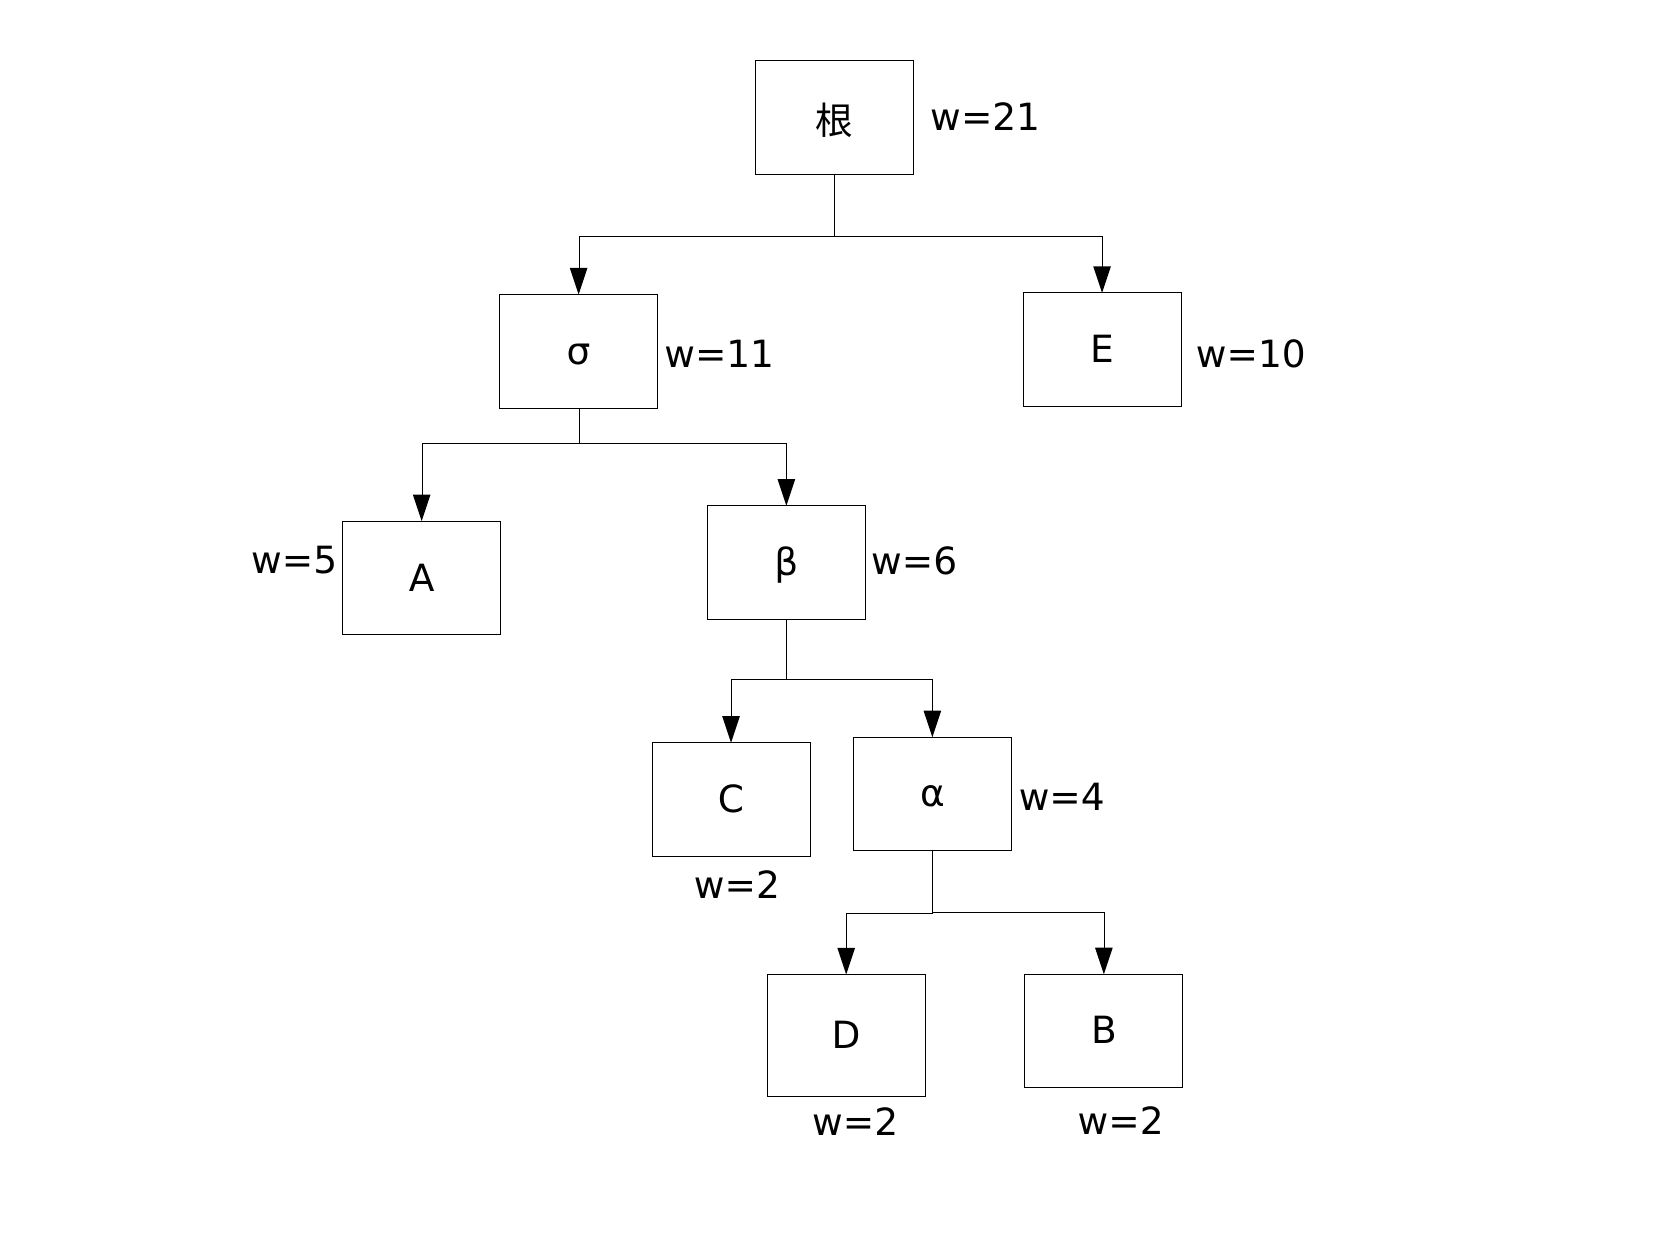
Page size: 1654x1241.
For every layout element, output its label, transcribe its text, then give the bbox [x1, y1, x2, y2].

text_box w=2 [679, 856, 798, 915]
text_box C [652, 742, 811, 857]
text_box w=2 [797, 1097, 916, 1152]
text_box β [707, 505, 866, 620]
text_box w=10 [1181, 325, 1329, 384]
text_box 根 [755, 60, 914, 175]
text_box w=5 [236, 531, 355, 590]
text_box α [853, 737, 1012, 851]
text_box w=2 [1062, 1092, 1182, 1151]
text_box w=11 [649, 325, 798, 384]
text_box w=4 [1003, 768, 1123, 827]
text_box w=21 [915, 88, 1063, 147]
text_box A [342, 521, 501, 635]
text_box σ [499, 294, 658, 409]
text_box D [767, 974, 926, 1097]
text_box B [1024, 974, 1183, 1088]
text_box w=6 [856, 532, 975, 591]
text_box E [1023, 292, 1182, 407]
